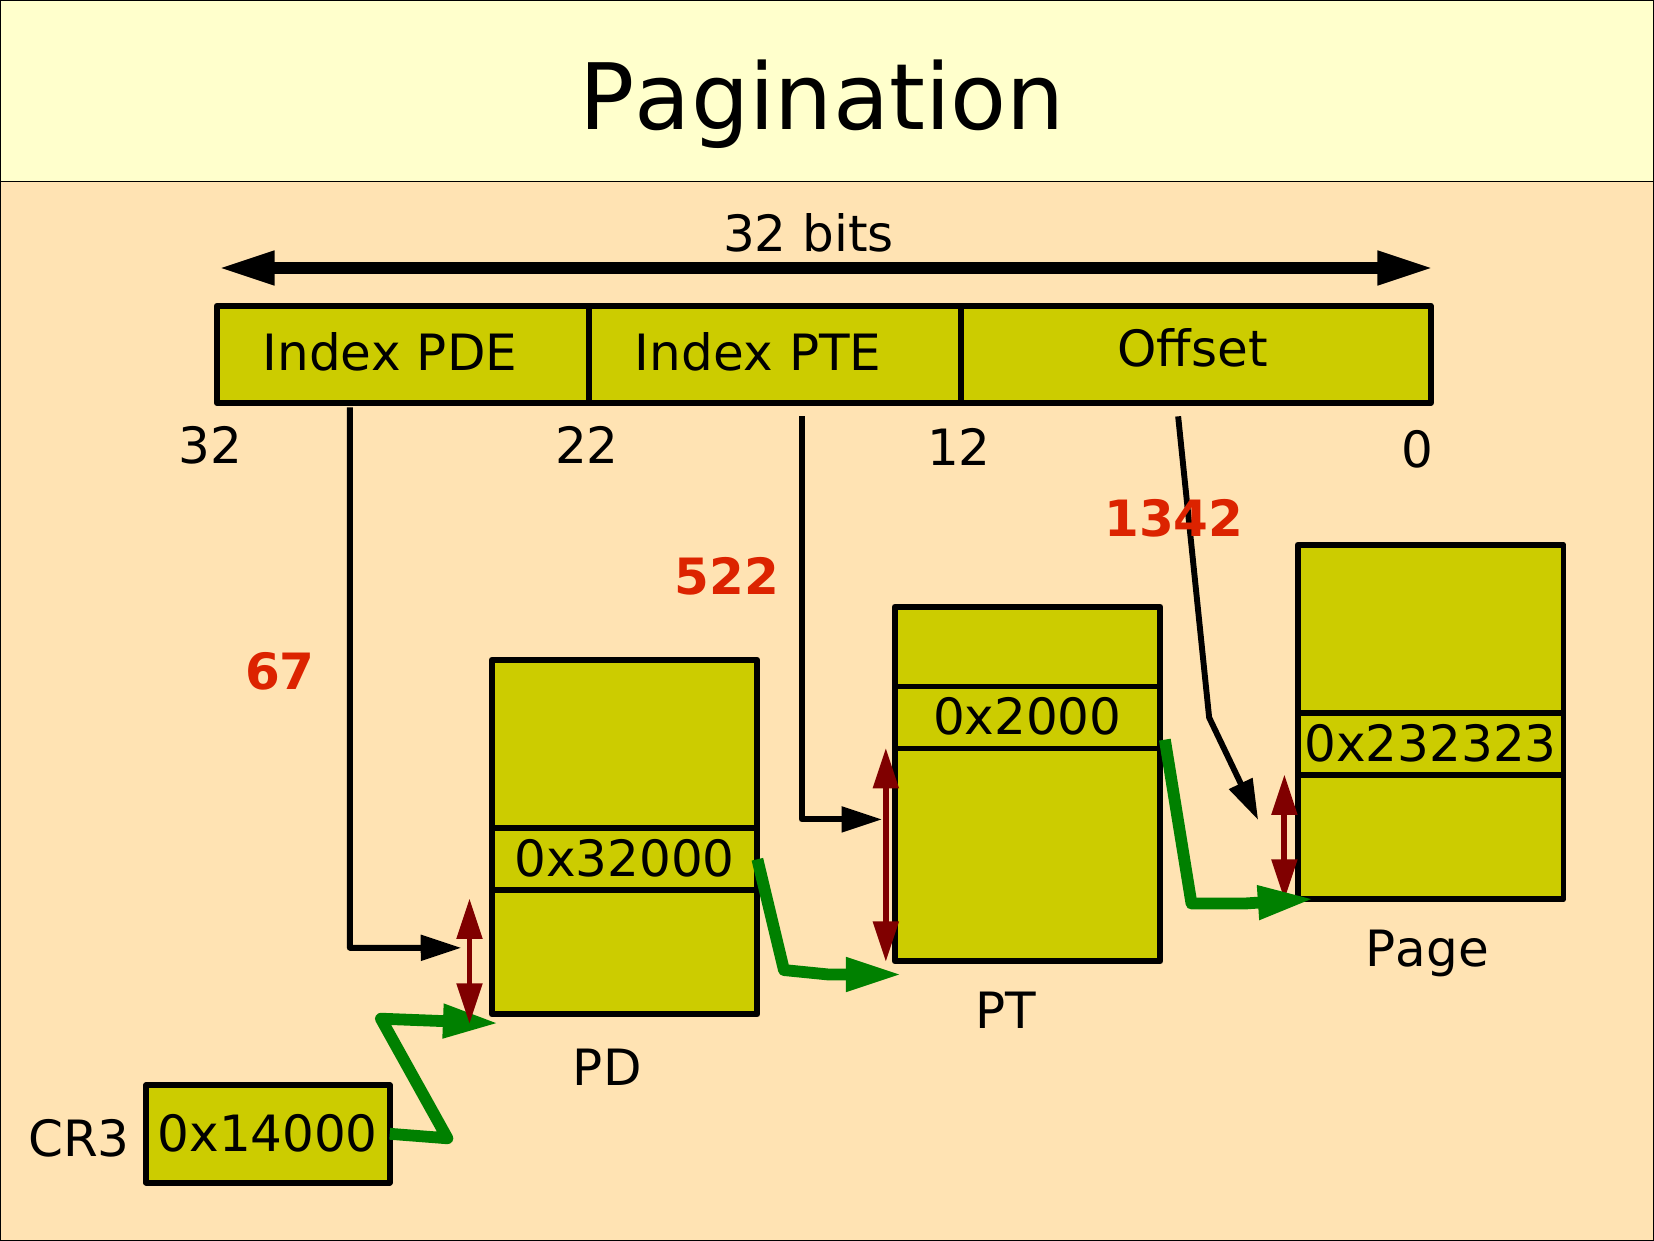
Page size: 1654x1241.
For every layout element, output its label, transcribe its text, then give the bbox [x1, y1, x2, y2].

text_box 12 [912, 411, 1015, 486]
text_box 522 [659, 540, 811, 614]
text_box [1297, 544, 1564, 713]
text_box 0x14000 [146, 1085, 390, 1183]
text_box 1342 [1089, 482, 1289, 556]
text_box 22 [540, 409, 669, 483]
text_box [491, 891, 758, 1015]
text_box 0x32000 [491, 828, 758, 891]
text_box 0 [1386, 414, 1467, 488]
text_box 32 [163, 409, 266, 483]
text_box PT [961, 974, 1130, 1048]
text_box 0x2000 [894, 686, 1161, 749]
text_box [491, 659, 758, 828]
text_box CR3 [13, 1102, 151, 1176]
text_box PD [558, 1031, 727, 1106]
text_box [894, 606, 1161, 686]
text_box Offset [1102, 312, 1307, 386]
text_box Index PTE [620, 316, 922, 390]
text_box 0x232323 [1297, 713, 1564, 776]
title Pagination [114, 38, 1531, 158]
text_box 67 [230, 635, 333, 709]
text_box Page [1350, 912, 1520, 986]
text_box [894, 749, 1161, 962]
text_box Index PDE [248, 316, 550, 390]
text_box 32 bits [708, 197, 1077, 271]
text_box [1297, 776, 1564, 900]
text_box [216, 305, 1431, 404]
